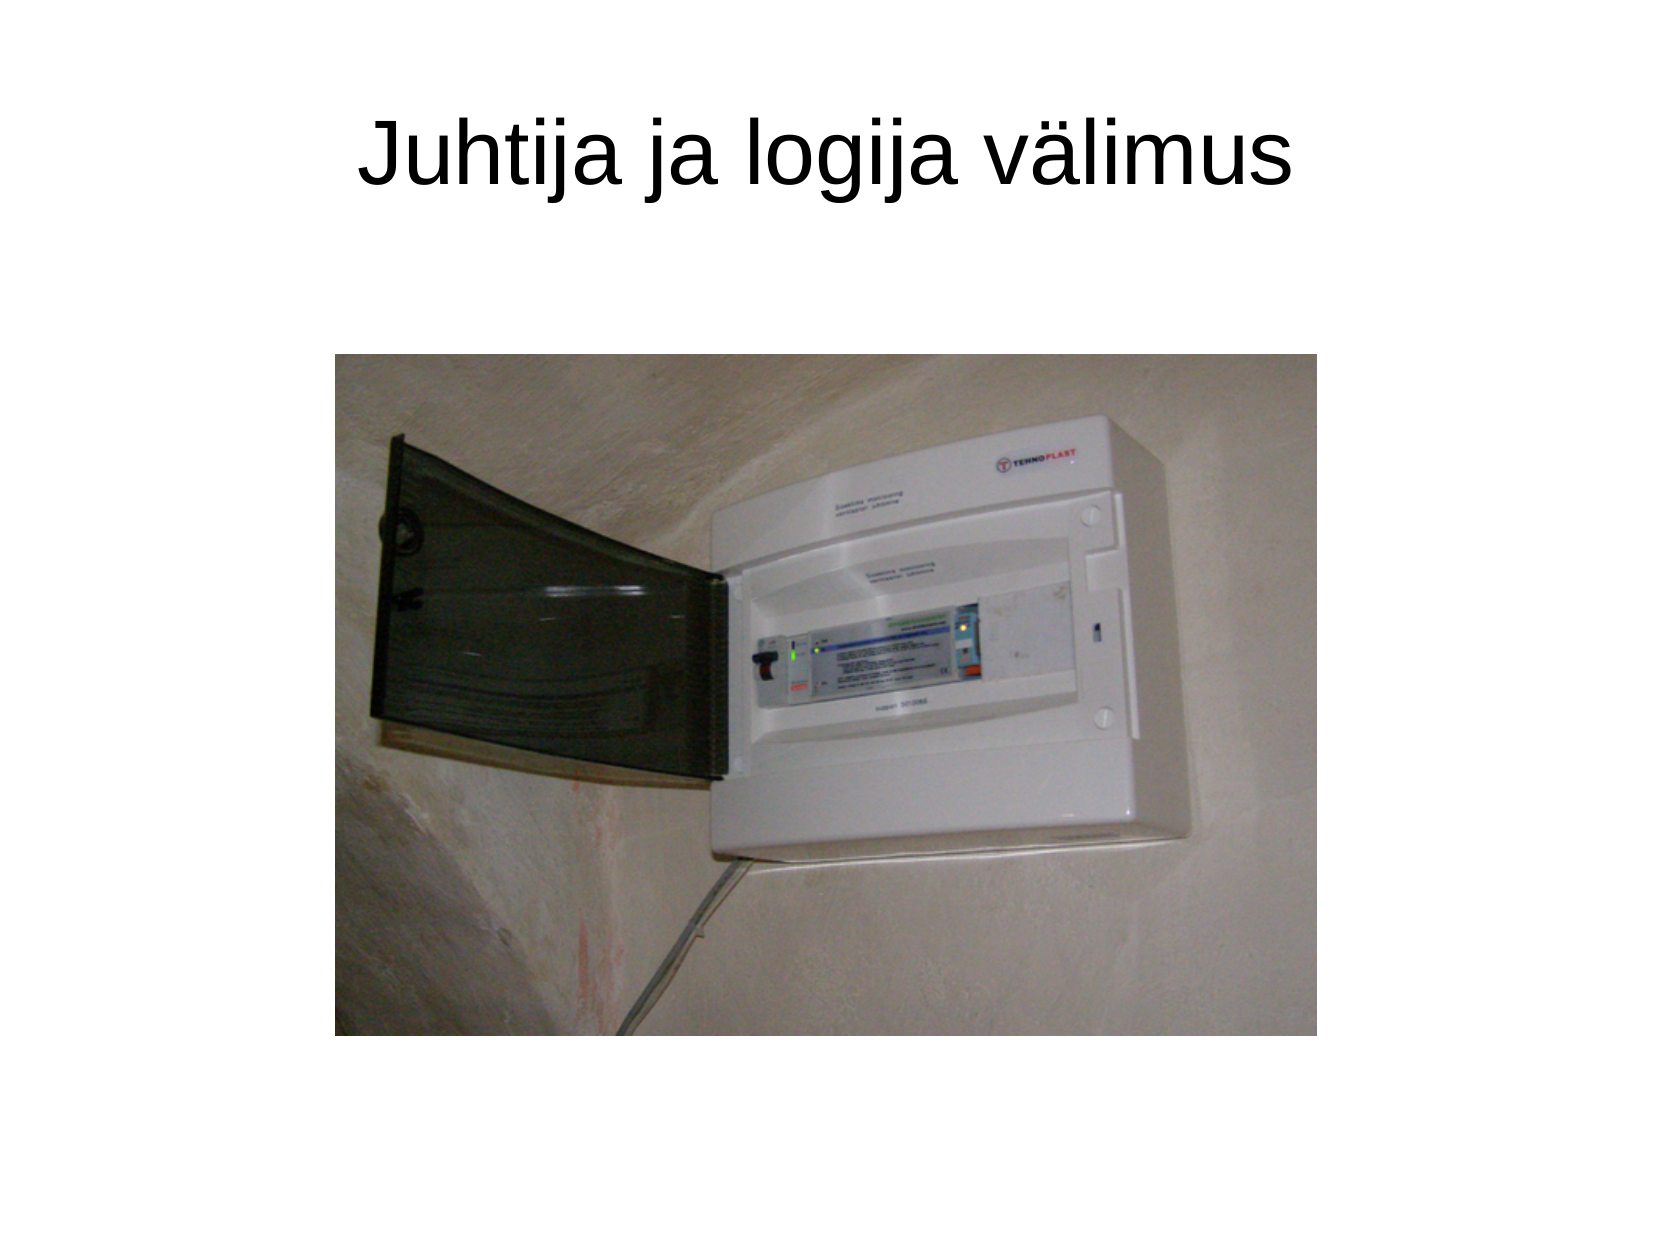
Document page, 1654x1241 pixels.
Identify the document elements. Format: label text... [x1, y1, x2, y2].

picture [335, 354, 1317, 1036]
title Juhtija ja logija välimus [82, 49, 1571, 257]
